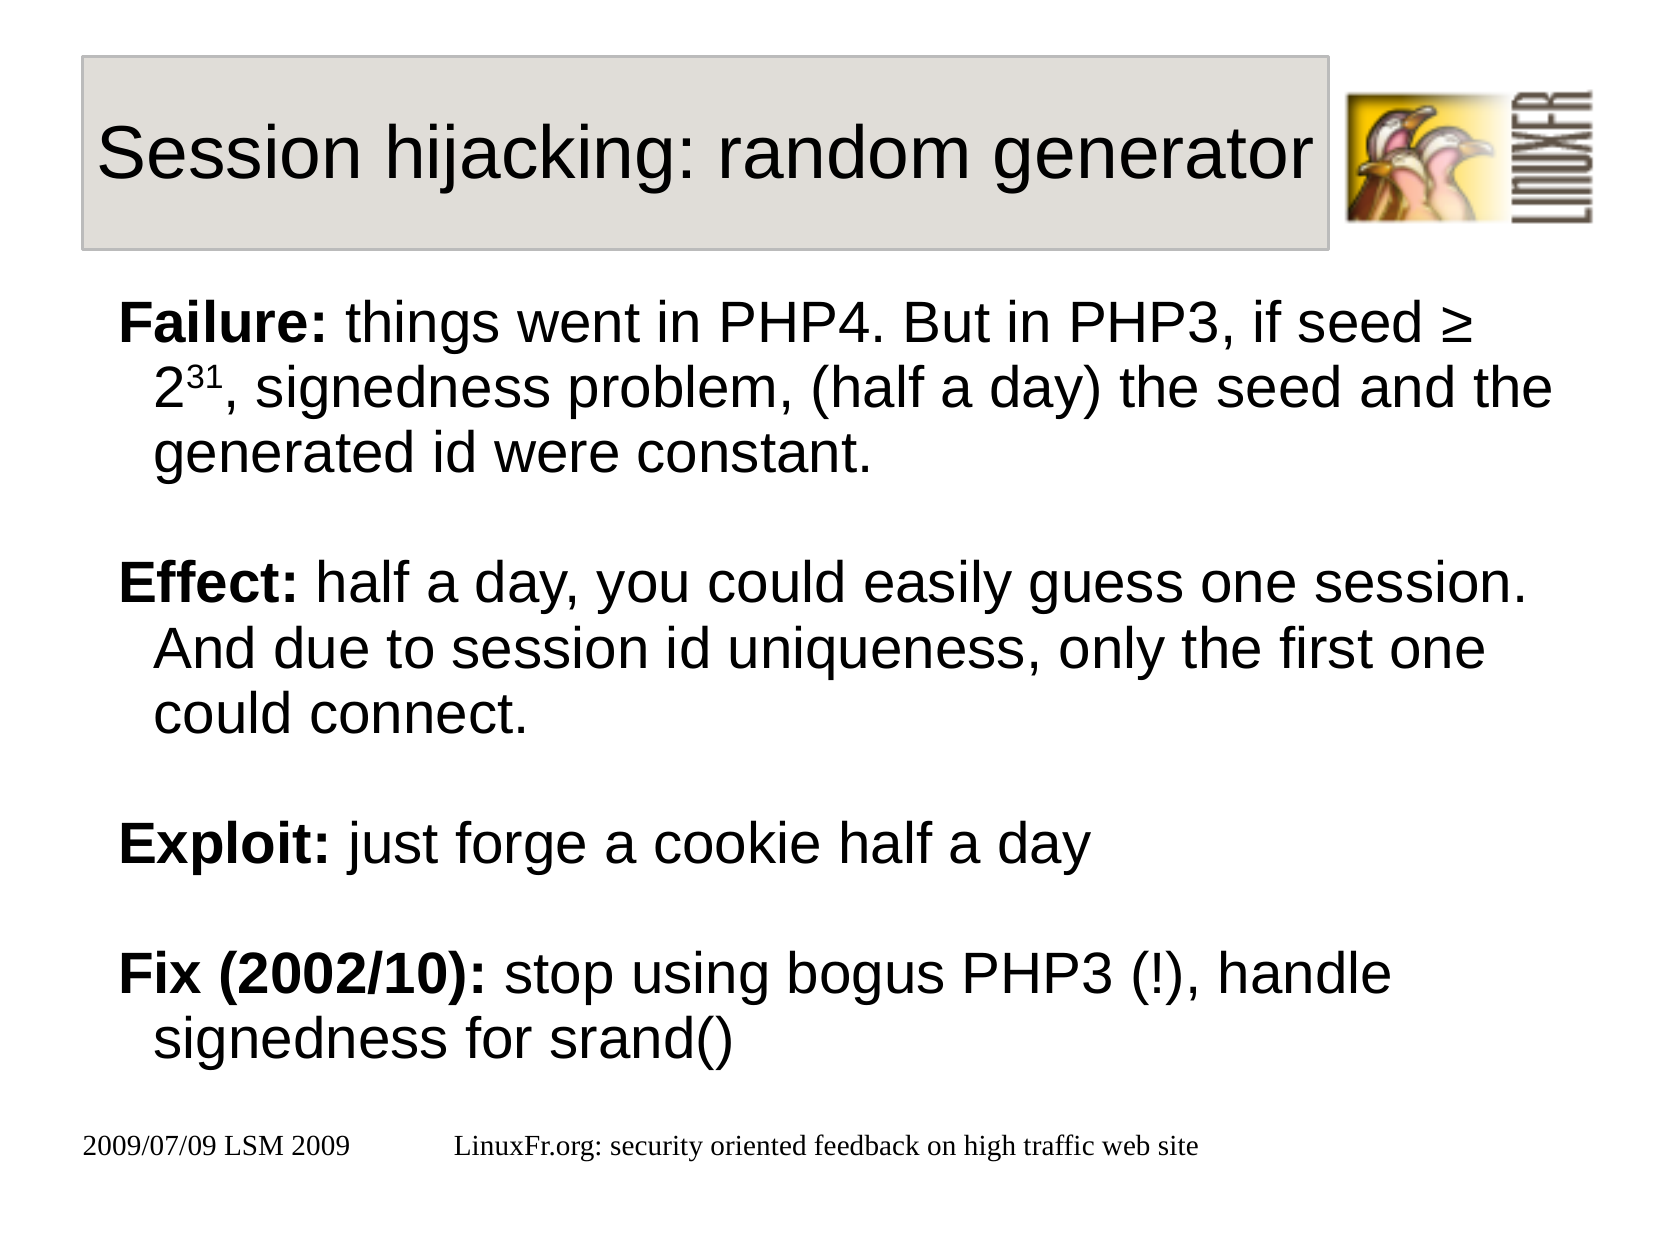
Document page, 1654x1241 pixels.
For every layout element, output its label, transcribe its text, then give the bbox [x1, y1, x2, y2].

subtitle Failure: things went in PHP4. But in PHP3, if seed ≥ 231, signedness problem, (half a day) the seed and the generated id were constant. Effect: half a day, you could easily guess one session. And due to session id uniqueness, only the first one could connect. Exploit: just forge a cookie half a day Fix (2002/10): stop using bogus PHP3 (!), handle signedness for srand() [82, 290, 1571, 1094]
picture [1341, 88, 1601, 229]
title Session hijacking: random generator [82, 56, 1329, 250]
